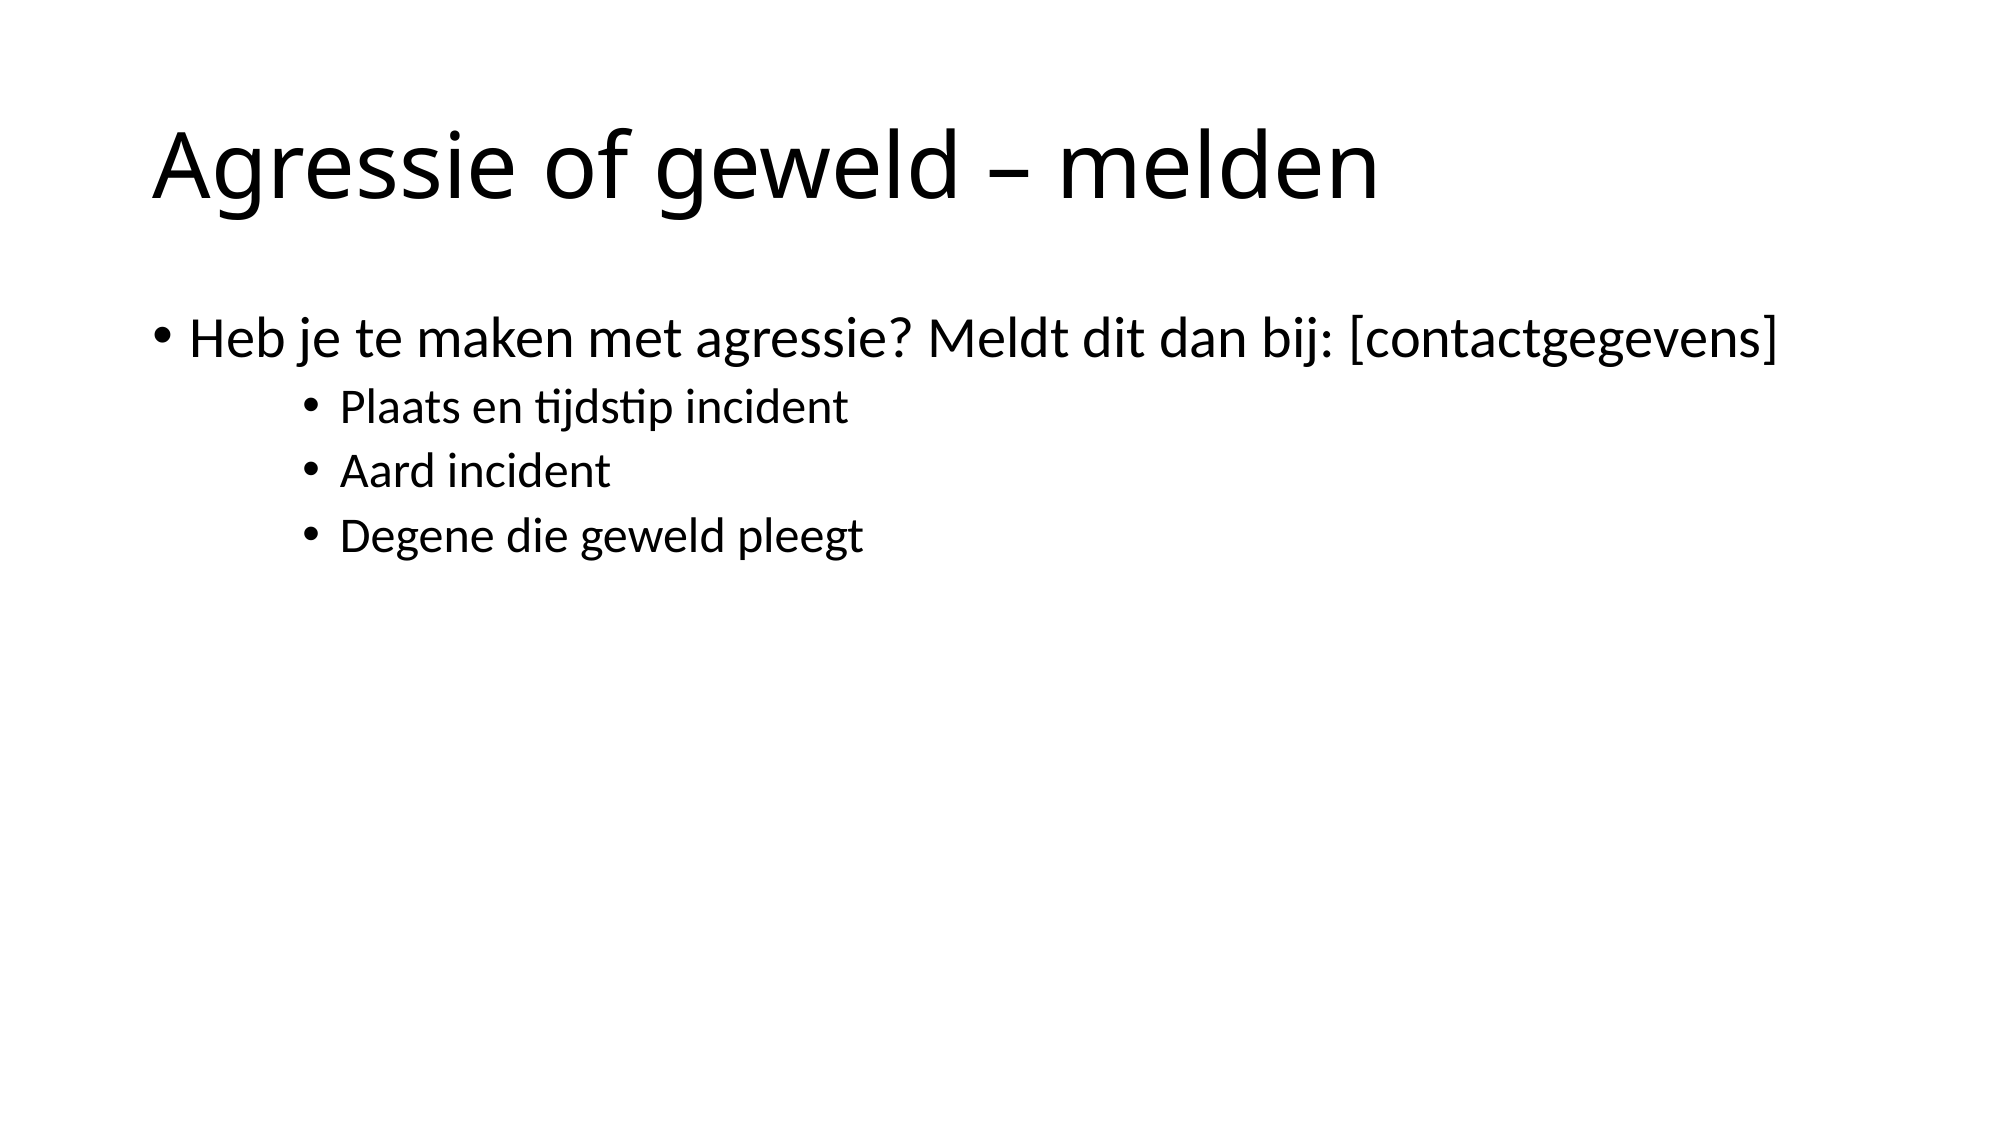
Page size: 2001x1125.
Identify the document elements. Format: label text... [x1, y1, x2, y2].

list Heb je te maken met agressie? Meldt dit dan bij: [contactgegevens] Plaats en tijdstip incident Aard incident Degene die geweld pleegt [137, 299, 1863, 1014]
title Agressie of geweld – melden [137, 59, 1863, 278]
